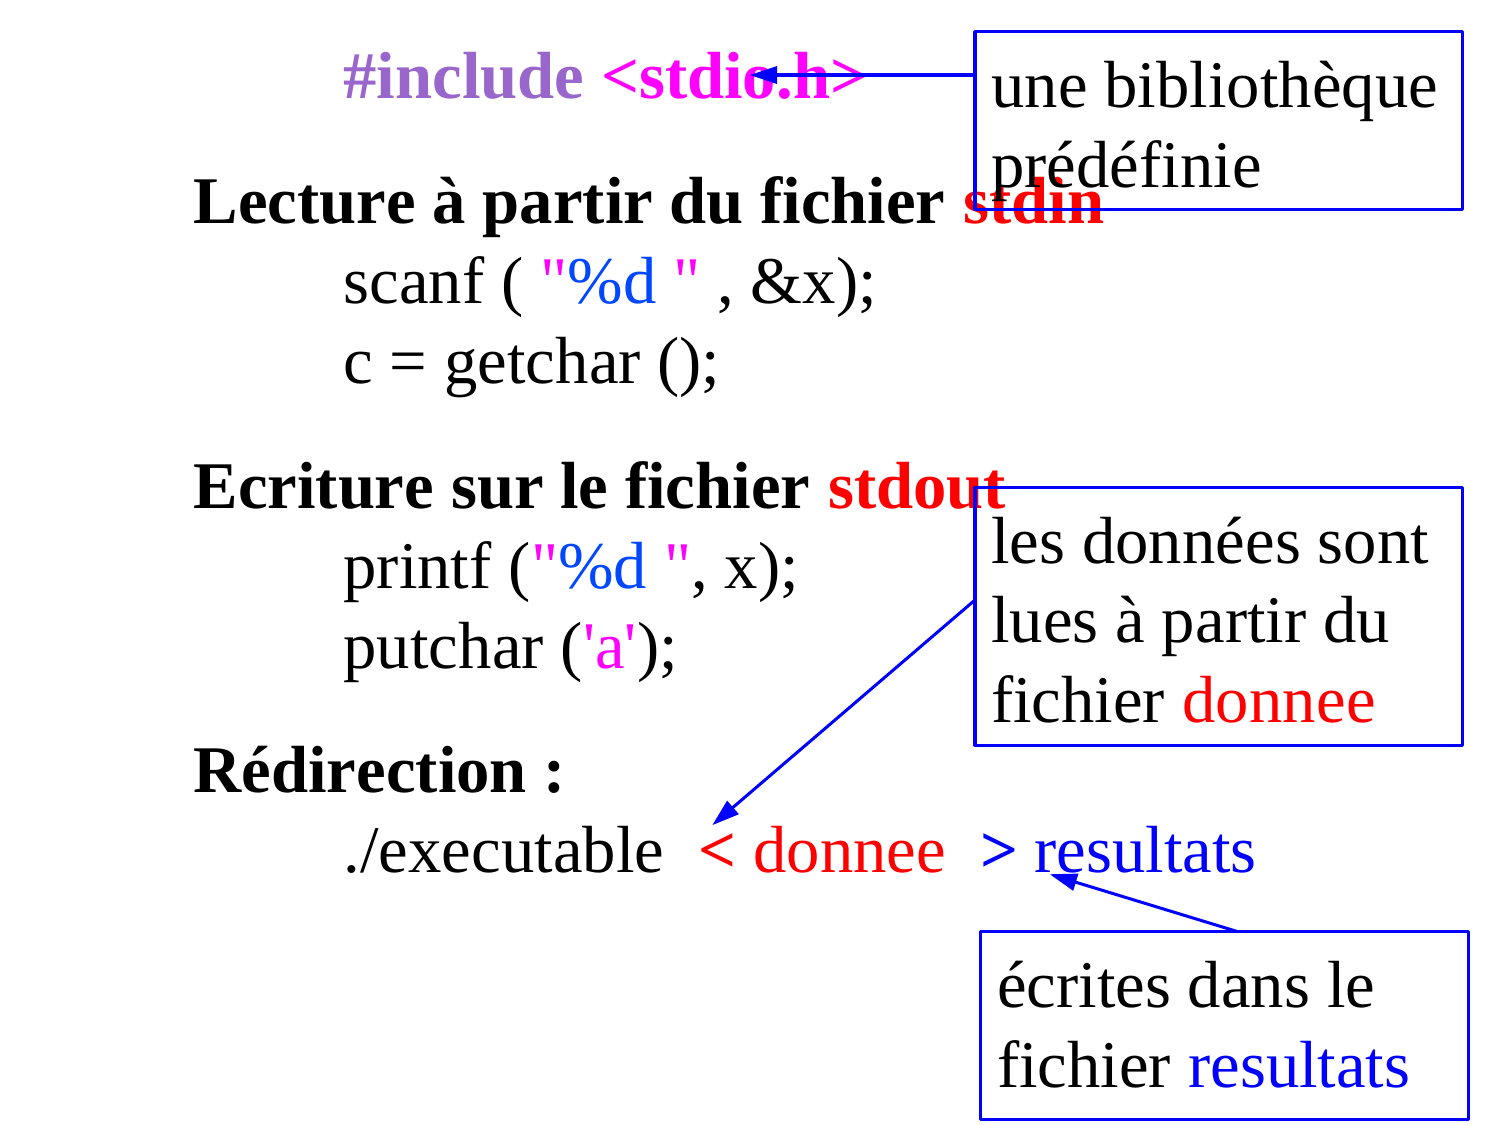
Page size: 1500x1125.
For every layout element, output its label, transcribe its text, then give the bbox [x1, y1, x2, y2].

text_box les données sont lues à partir du fichier donnee [975, 487, 1463, 746]
text_box #include <stdio.h> Lecture à partir du fichier stdin scanf ( "%d " , &x); c = getchar (); Ecriture sur le fichier stdout printf ("%d ", x); putchar ('a'); Rédirection : ./executable < donnee > resultats [178, 23, 1273, 1054]
text_box une bibliothèque prédéfinie [975, 31, 1463, 210]
text_box écrites dans le fichier resultats [980, 931, 1469, 1120]
